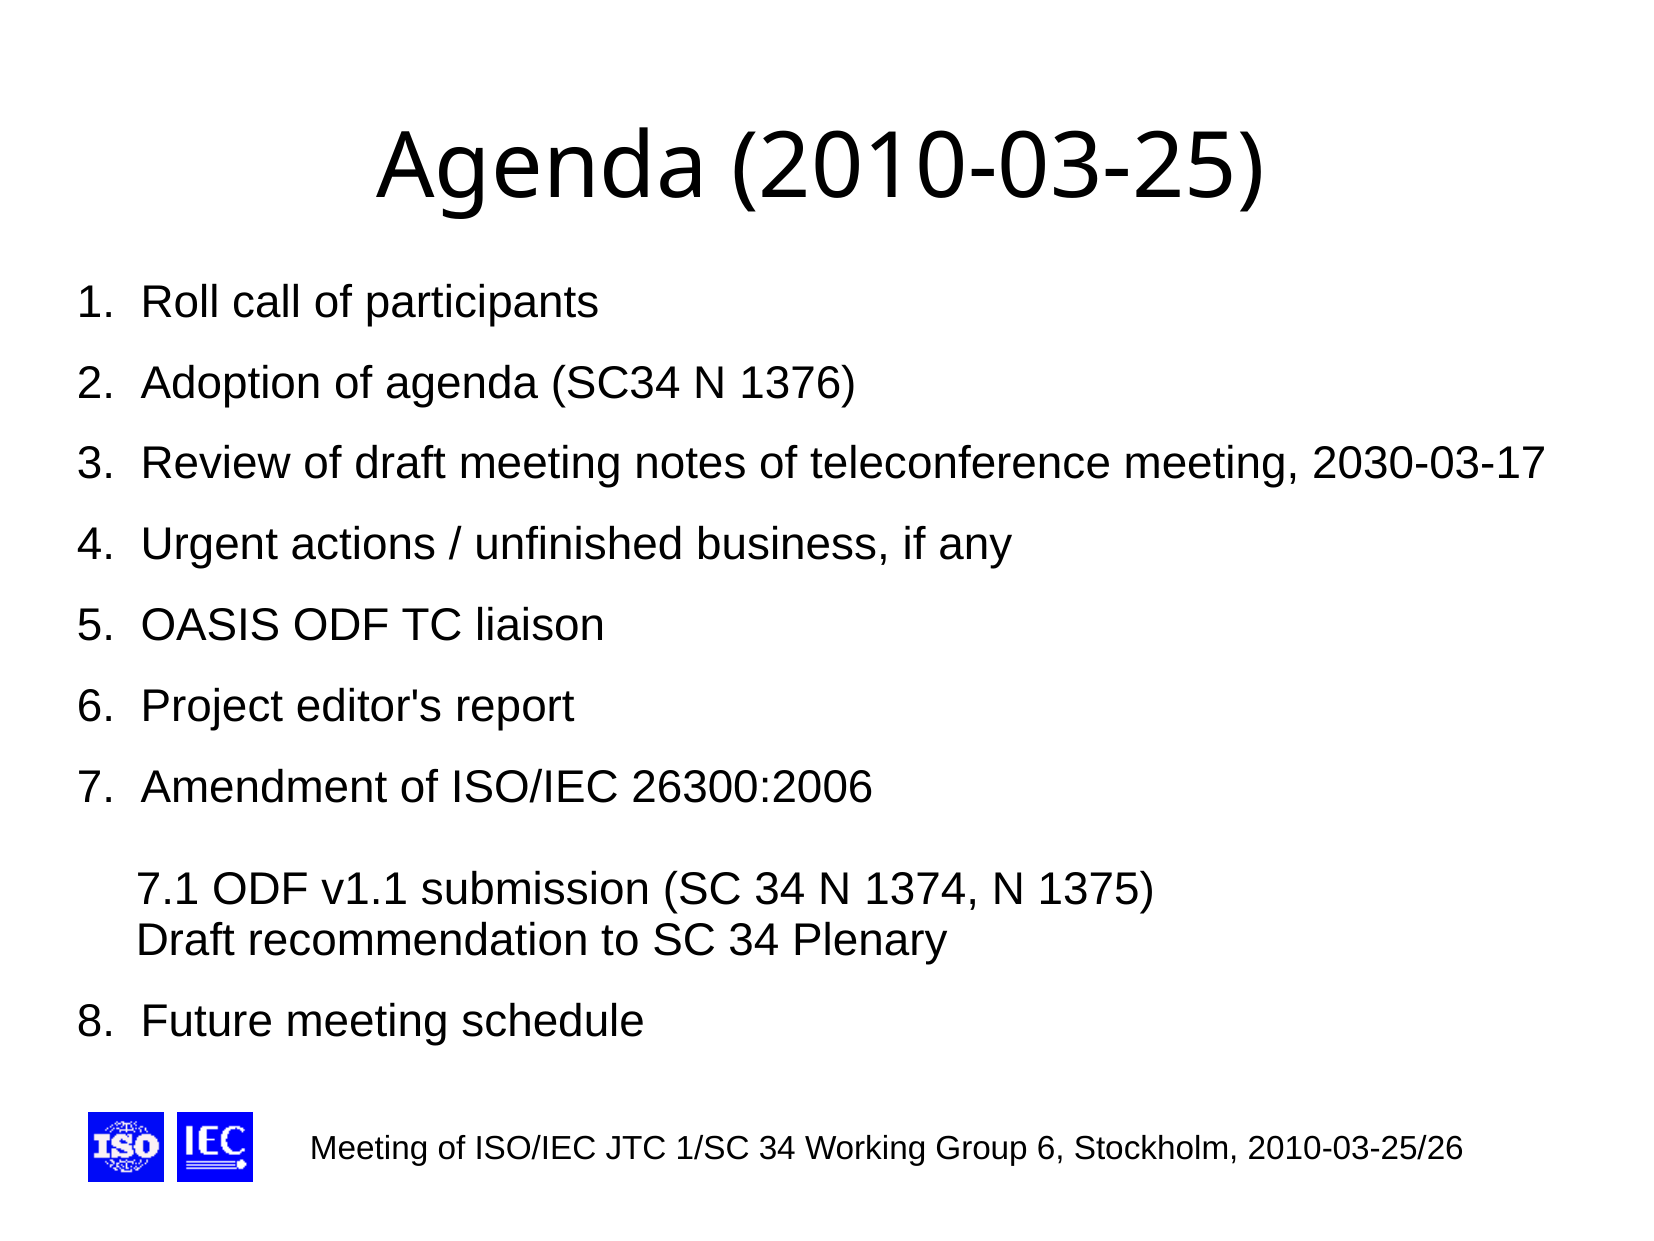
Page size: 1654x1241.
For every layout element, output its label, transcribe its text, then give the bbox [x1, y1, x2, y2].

picture [177, 1112, 253, 1182]
subtitle Roll call of participants Adoption of agenda (SC34 N 1376) Review of draft meeting notes of teleconference meeting, 2030-03-17 Urgent actions / unfinished business, if any OASIS ODF TC liaison Project editor's report Amendment of ISO/IEC 26300:2006 7.1 ODF v1.1 submission (SC 34 N 1374, N 1375) Draft recommendation to SC 34 Plenary Future meeting schedule [76, 259, 1565, 1063]
picture [88, 1112, 164, 1182]
title Agenda (2010-03-25) [76, 58, 1565, 259]
